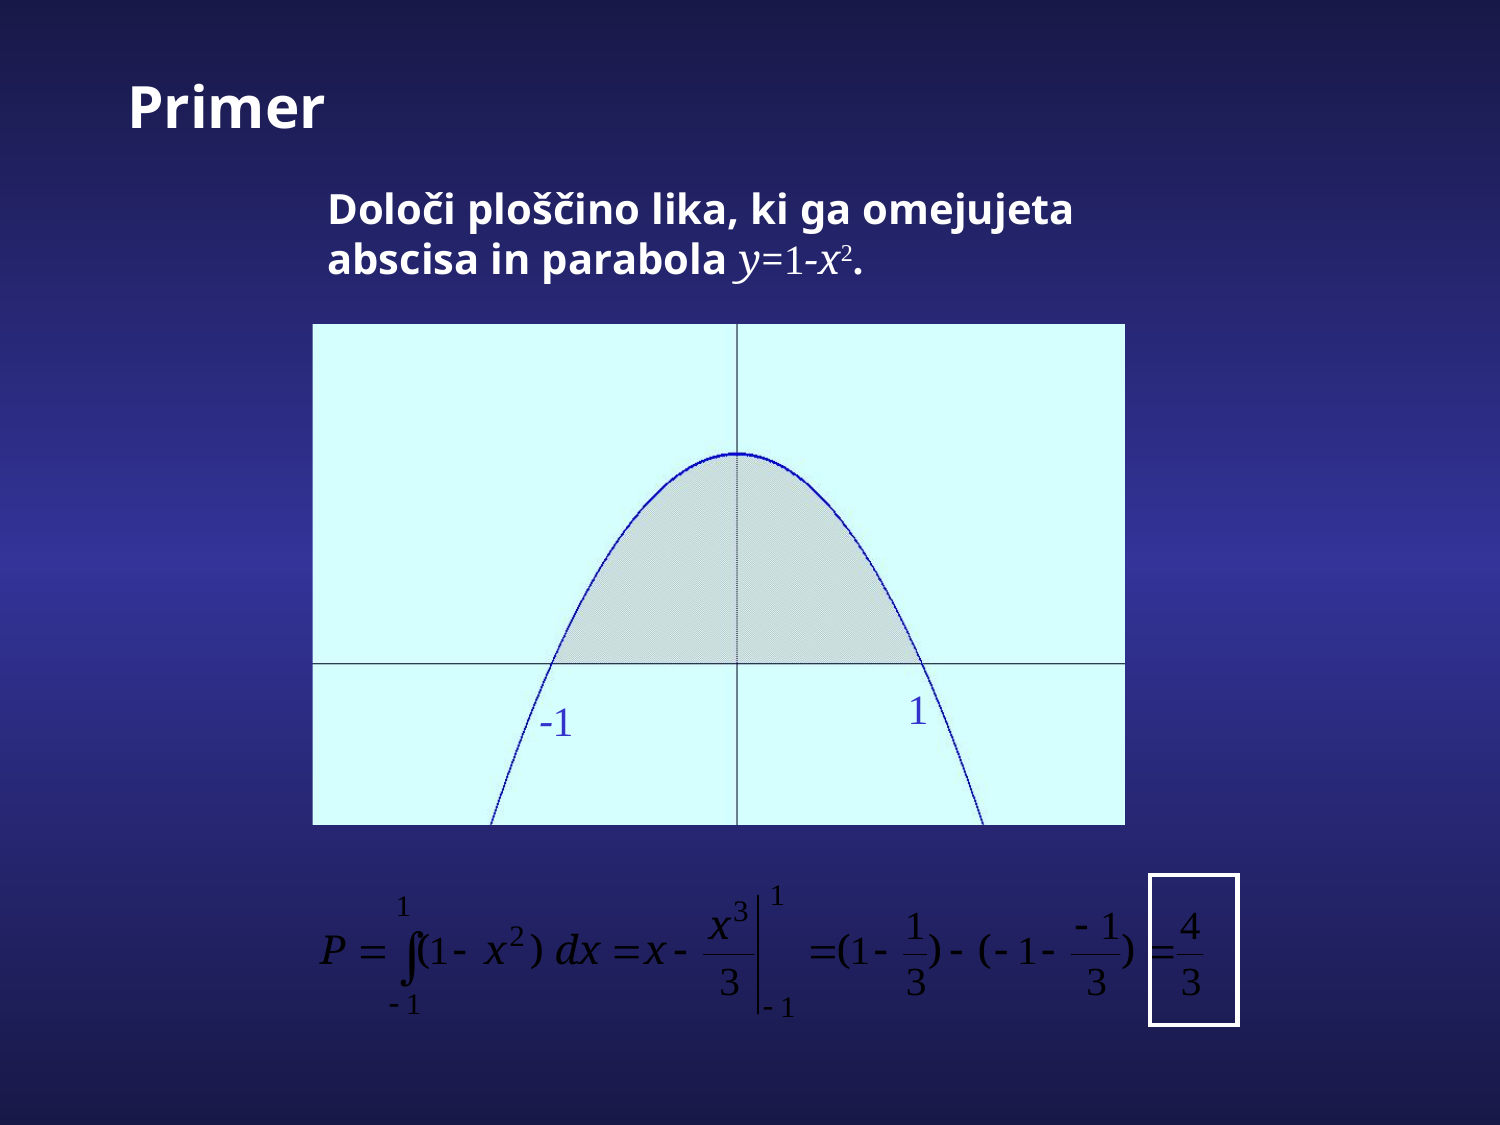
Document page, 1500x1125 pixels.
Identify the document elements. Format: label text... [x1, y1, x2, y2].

chart [1152, 877, 1213, 1023]
chart [312, 875, 1213, 1028]
text_box Določi ploščino lika, ki ga omejujeta abscisa in parabola y=1-x2. [312, 174, 1126, 291]
picture [312, 324, 1126, 826]
text_box -1 [524, 687, 593, 754]
text_box Primer [112, 62, 526, 148]
text_box 1 [882, 675, 951, 741]
